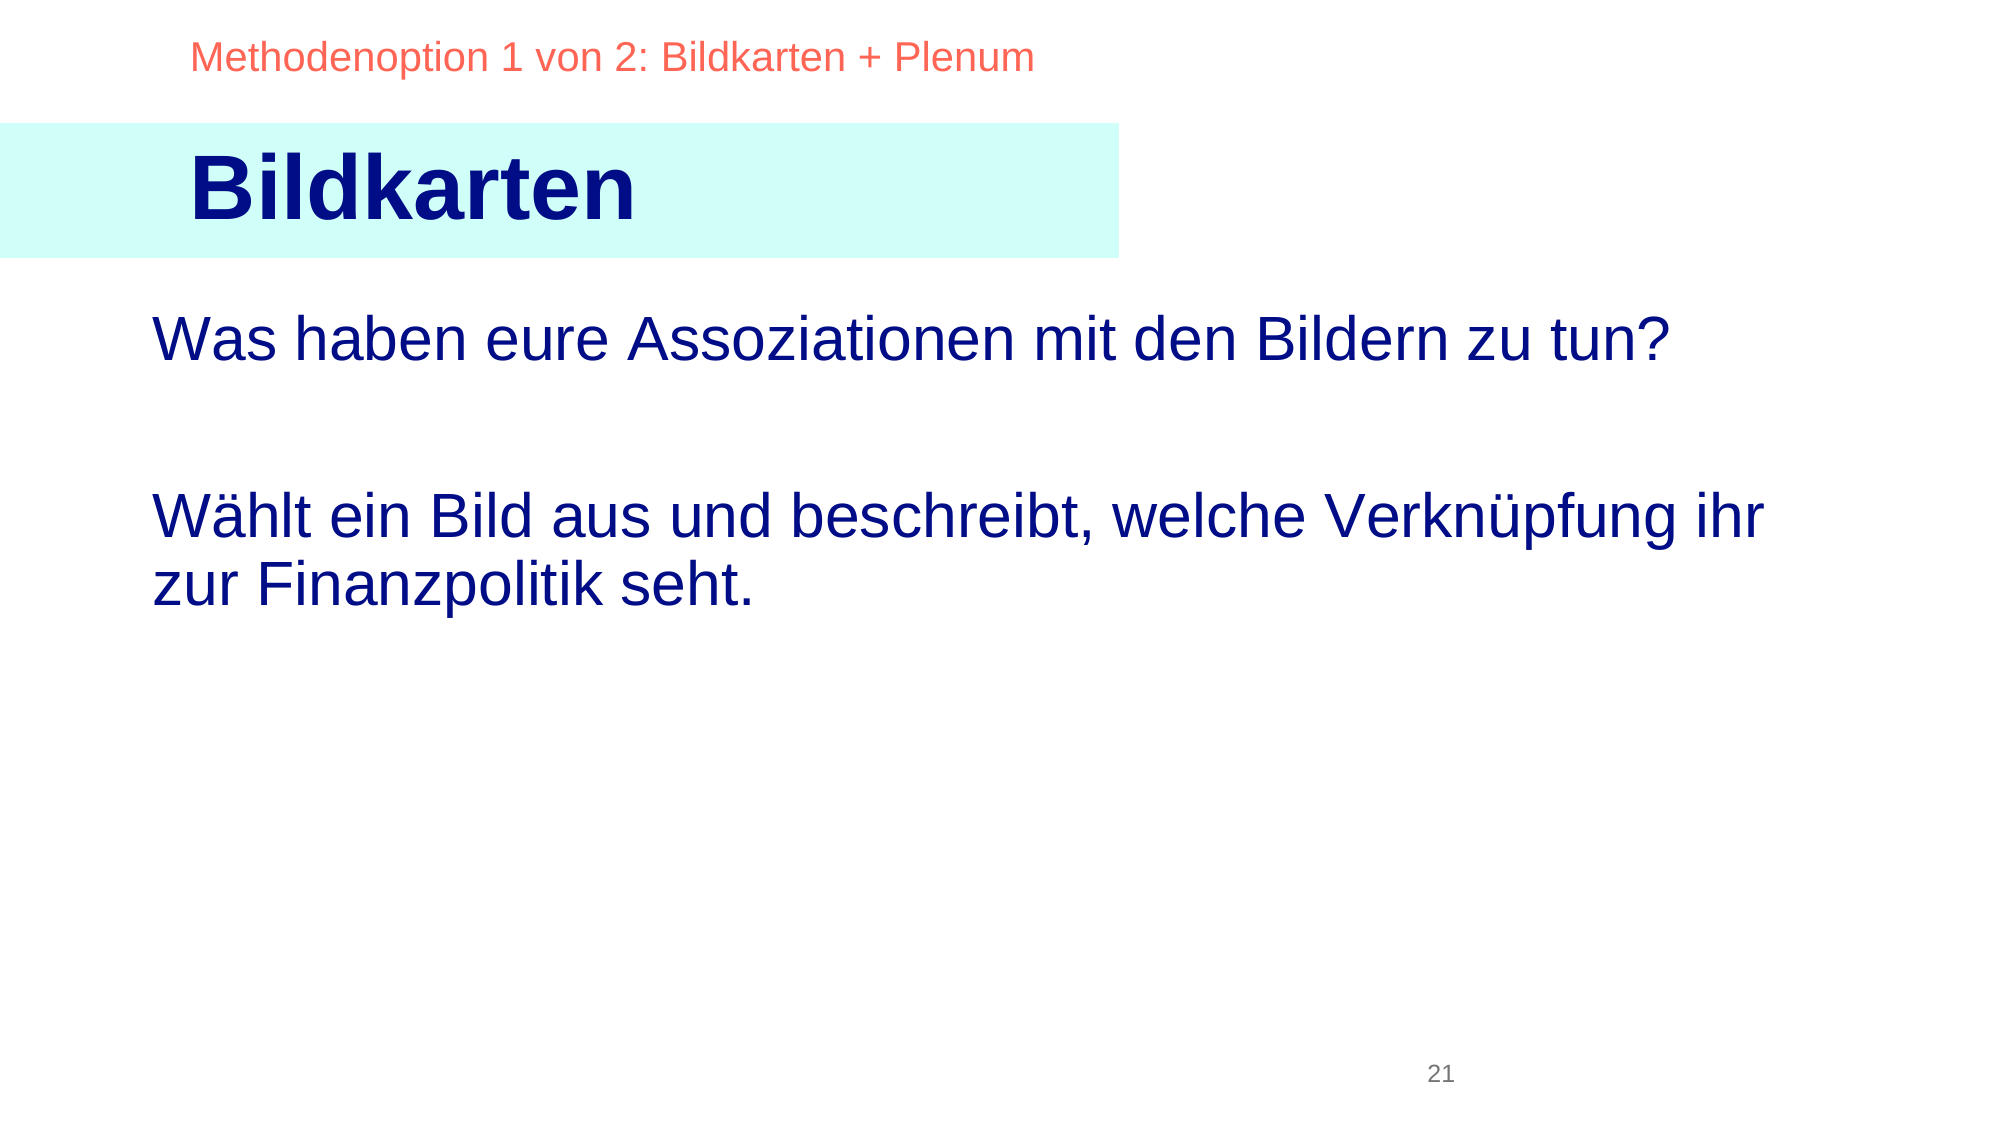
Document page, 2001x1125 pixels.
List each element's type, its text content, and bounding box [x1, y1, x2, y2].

list Was haben eure Assoziationen mit den Bildern zu tun? Wählt ein Bild aus und beschreibt, welche Verknüpfung ihr zur Finanzpolitik seht. [137, 299, 1863, 1014]
list Bildkarten [137, 129, 1093, 258]
list Methodenoption 1 von 2: Bildkarten + Plenum [137, 27, 1119, 107]
